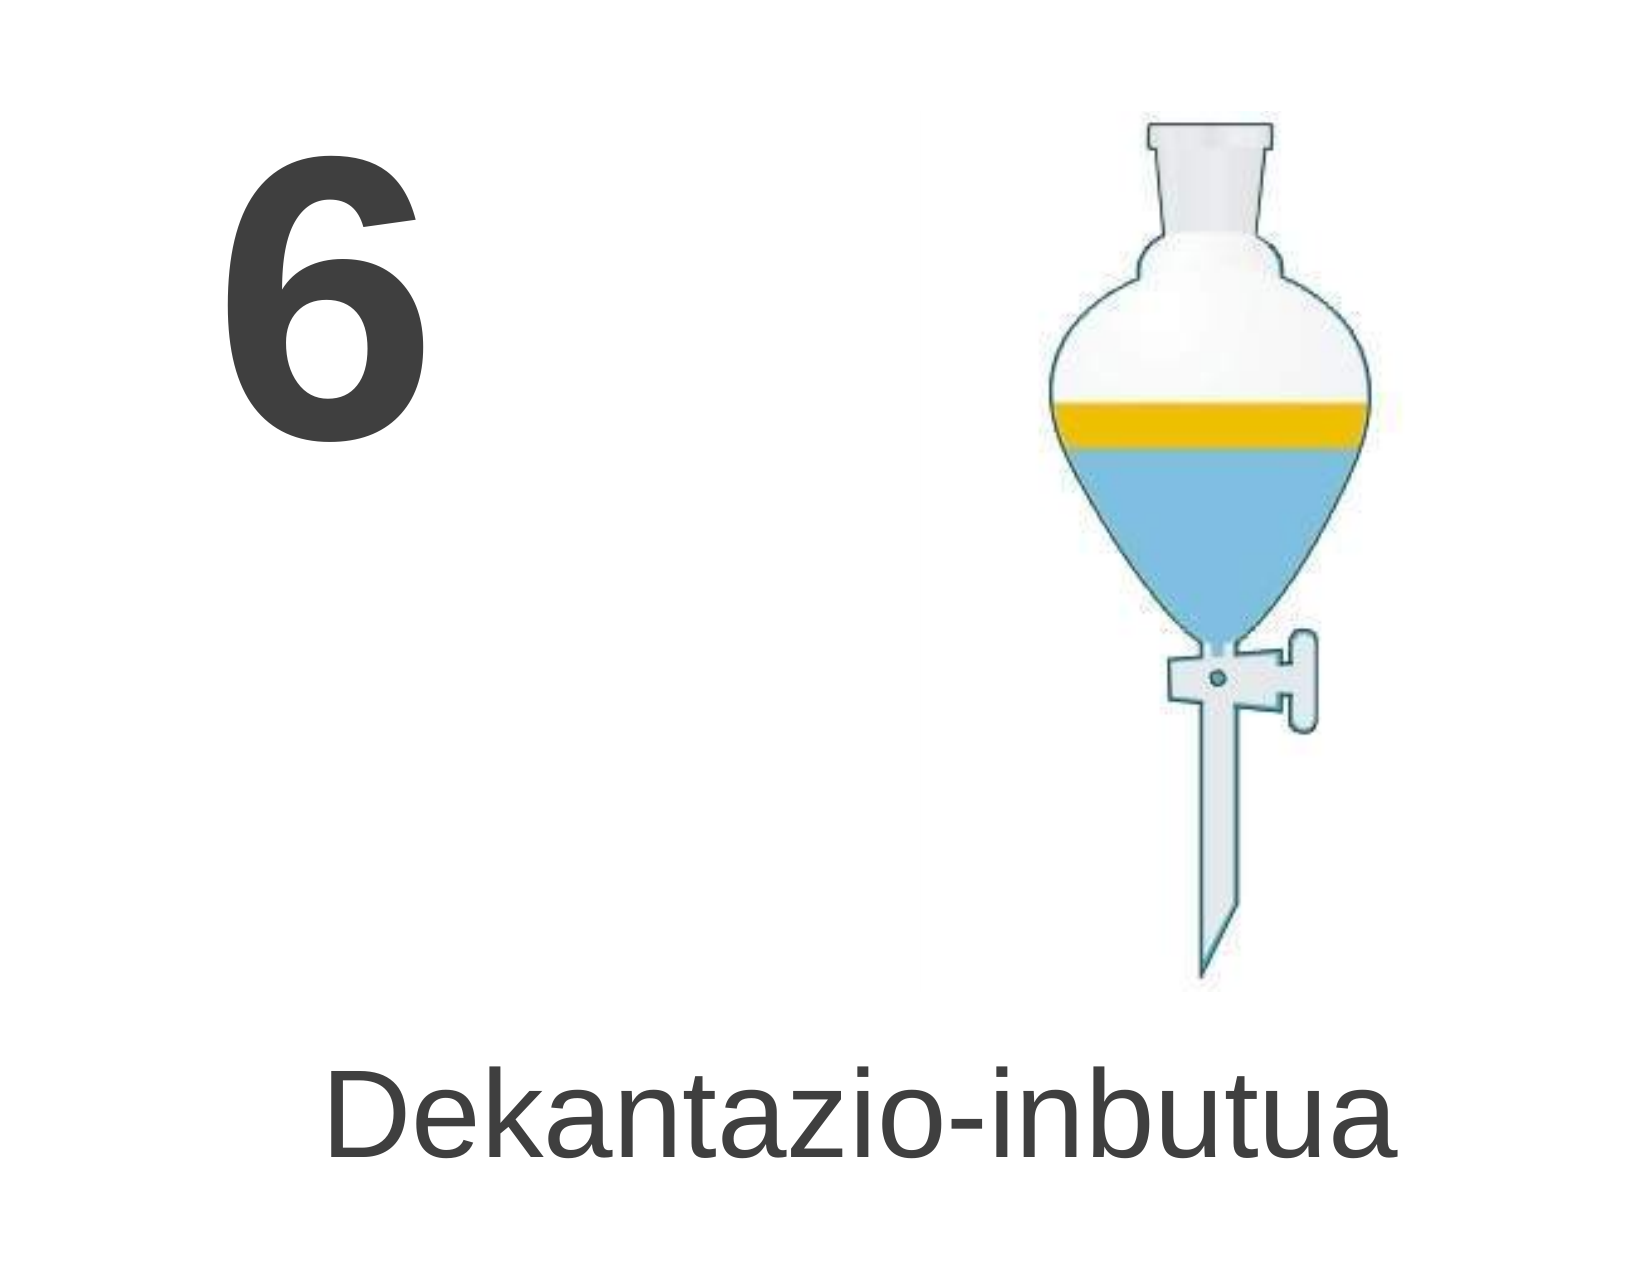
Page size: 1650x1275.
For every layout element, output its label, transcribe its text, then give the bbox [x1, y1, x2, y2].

text_box 6 [91, 83, 560, 534]
picture [919, 111, 1503, 992]
text_box Dekantazio-inbutua [148, 1024, 1572, 1192]
